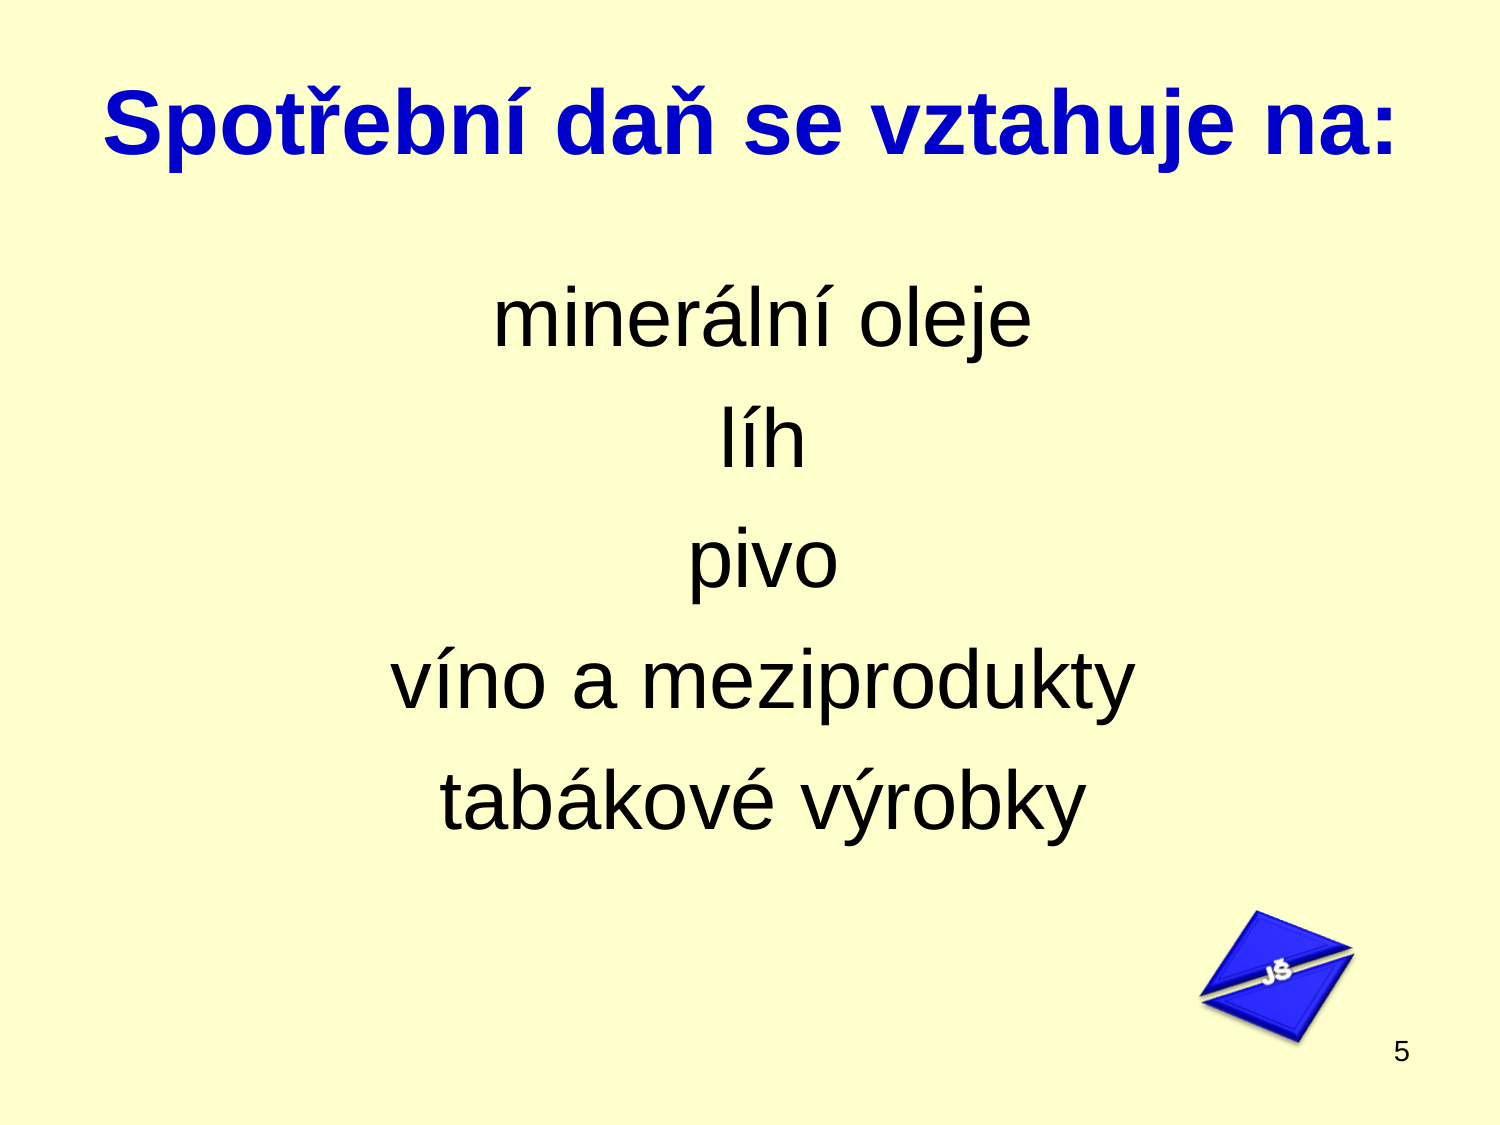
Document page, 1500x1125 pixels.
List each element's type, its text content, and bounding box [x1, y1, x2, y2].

list minerální oleje líh pivo víno a meziprodukty tabákové výrobky [88, 255, 1439, 975]
picture [1185, 899, 1366, 1060]
text_box <číslo> [1074, 1024, 1426, 1103]
title Spotřební daň se vztahuje na: [76, 0, 1427, 400]
